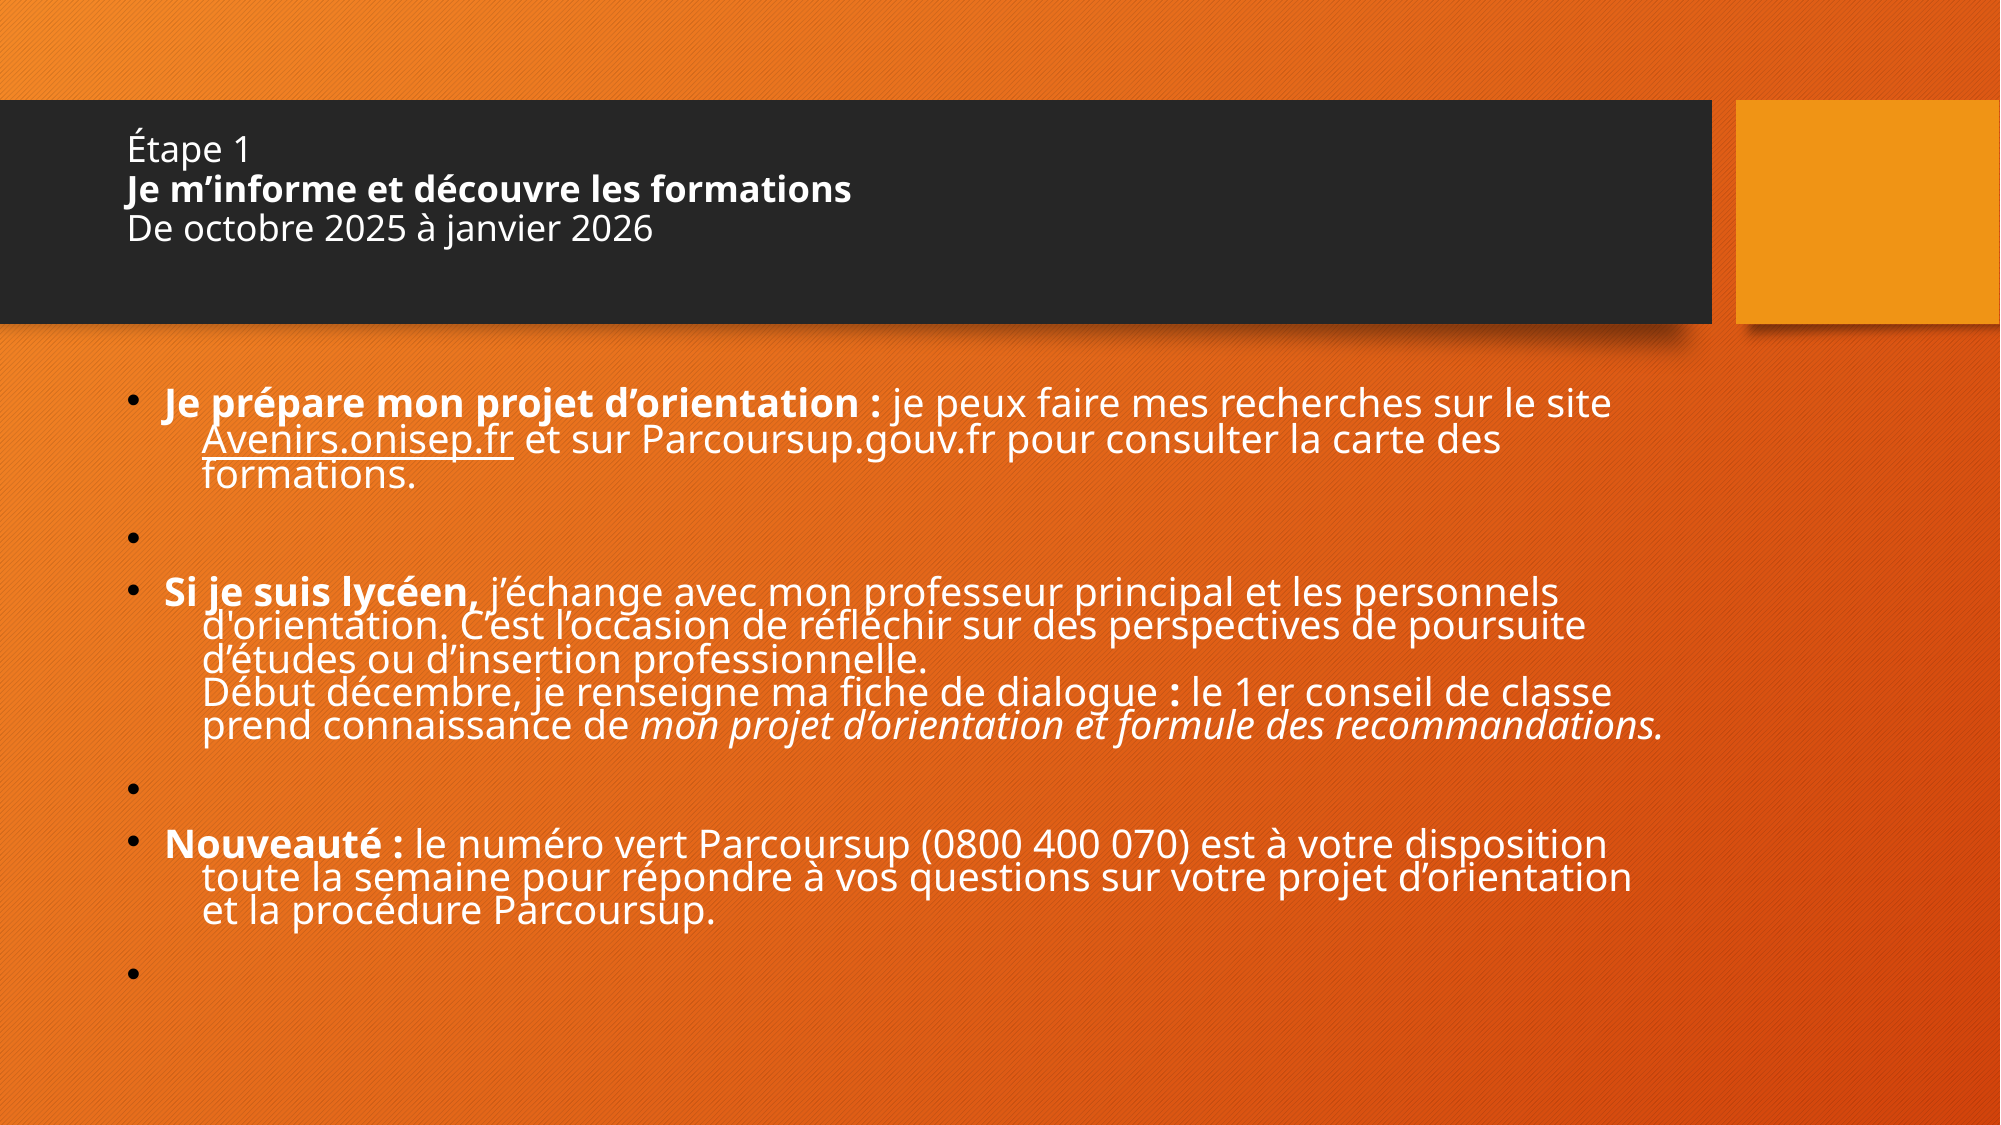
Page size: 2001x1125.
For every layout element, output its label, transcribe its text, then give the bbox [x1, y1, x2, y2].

list Je prépare mon projet d’orientation : je peux faire mes recherches sur le site Avenirs.onisep.fr et sur Parcoursup.gouv.fr pour consulter la carte des formations. Si je suis lycéen, j’échange avec mon professeur principal et les personnels d'orientation. C’est l’occasion de réfléchir sur des perspectives de poursuite d’études ou d’insertion professionnelle. Début décembre, je renseigne ma fiche de dialogue : le 1er conseil de classe prend connaissance de mon projet d’orientation et formule des recommandations. Nouveauté : le numéro vert Parcoursup (0800 400 070) est à votre disposition toute la semaine pour répondre à vos questions sur votre projet d’orientation et la procédure Parcoursup. [111, 383, 1689, 974]
title Étape 1 Je m’informe et découvre les formations De octobre 2025 à janvier 2026 [111, 123, 1689, 301]
picture [1736, 323, 2000, 348]
picture [0, 323, 1713, 376]
